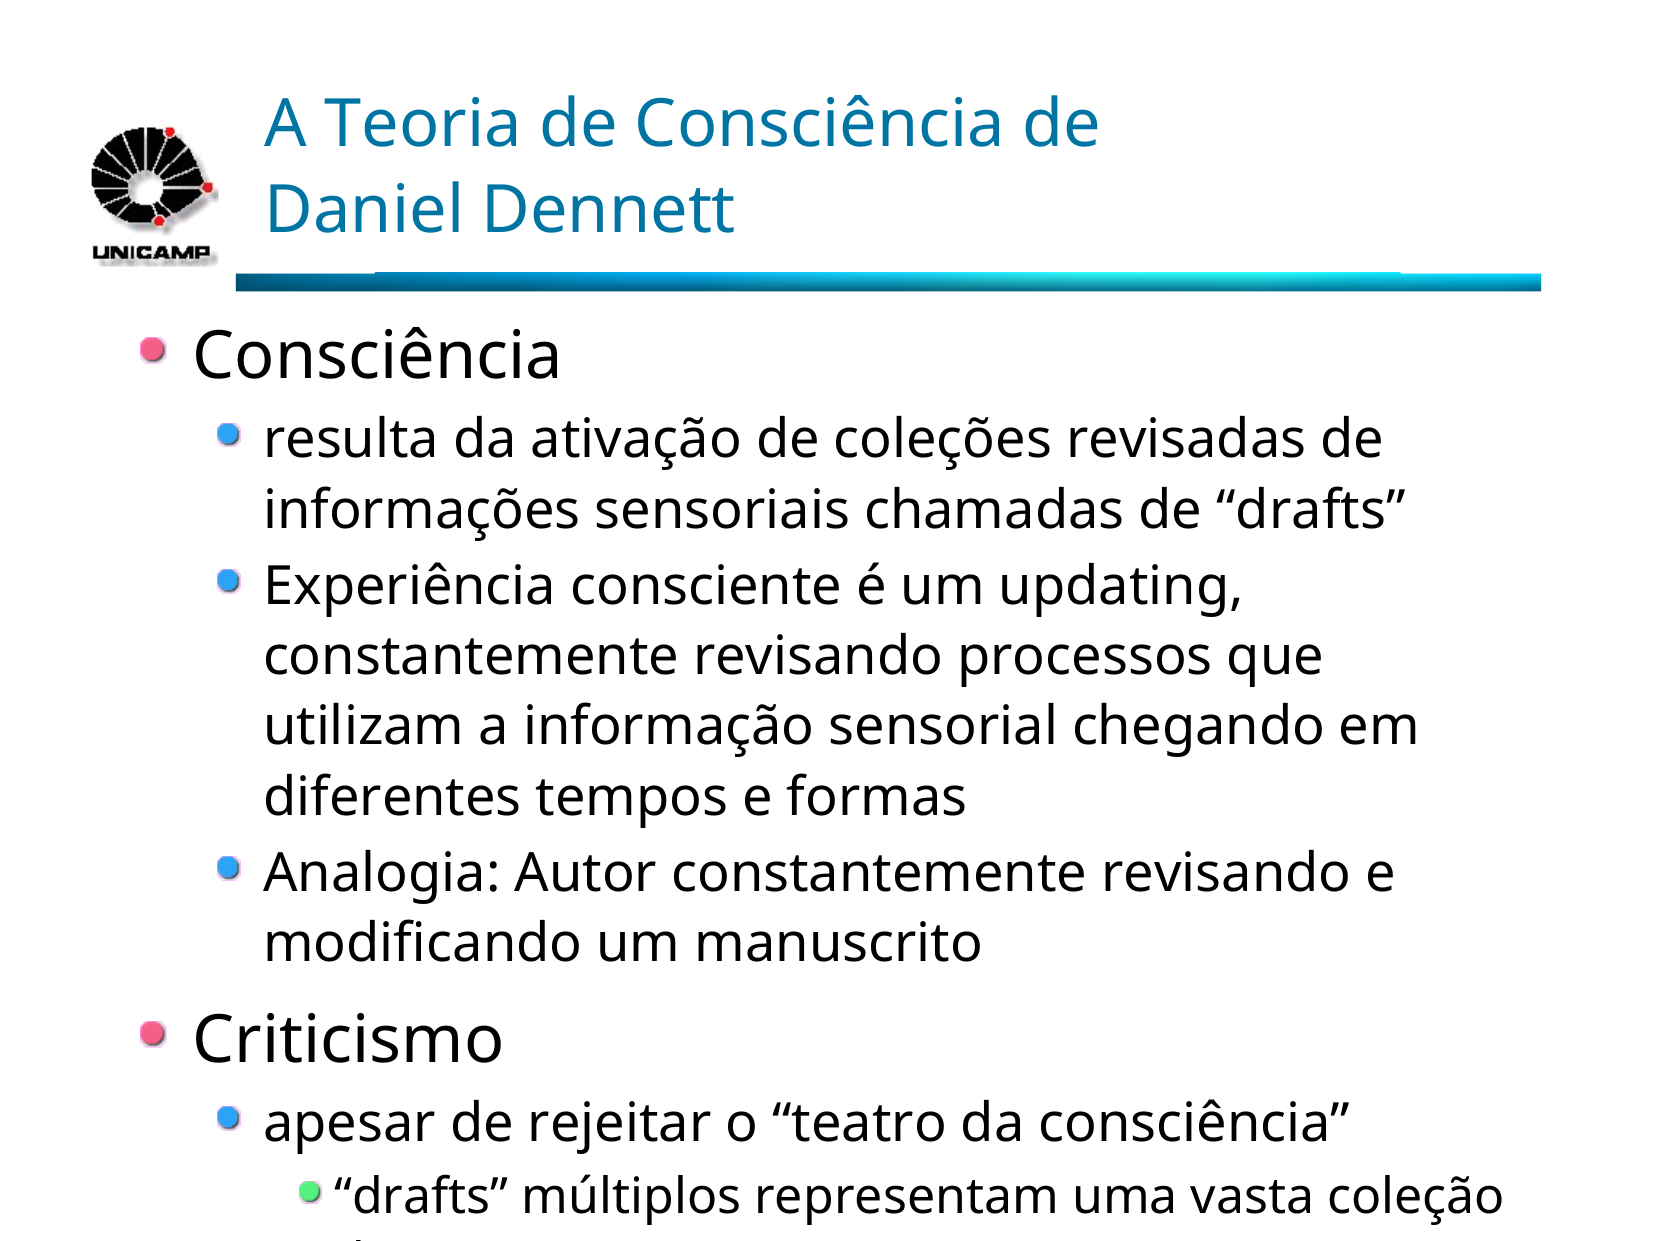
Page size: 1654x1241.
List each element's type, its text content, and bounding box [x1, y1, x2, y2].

list Consciência resulta da ativação de coleções revisadas de informações sensoriais chamadas de “drafts” Experiência consciente é um updating, constantemente revisando processos que utilizam a informação sensorial chegando em diferentes tempos e formas Analogia: Autor constantemente revisando e modificando um manuscrito Criticismo apesar de rejeitar o “teatro da consciência” “drafts” múltiplos representam uma vasta coleção de pequenos “teatros” [121, 309, 1534, 1189]
picture [298, 1189, 323, 1205]
title A Teoria de Consciência de Daniel Dennett [264, 42, 1534, 250]
picture [125, 272, 1654, 295]
